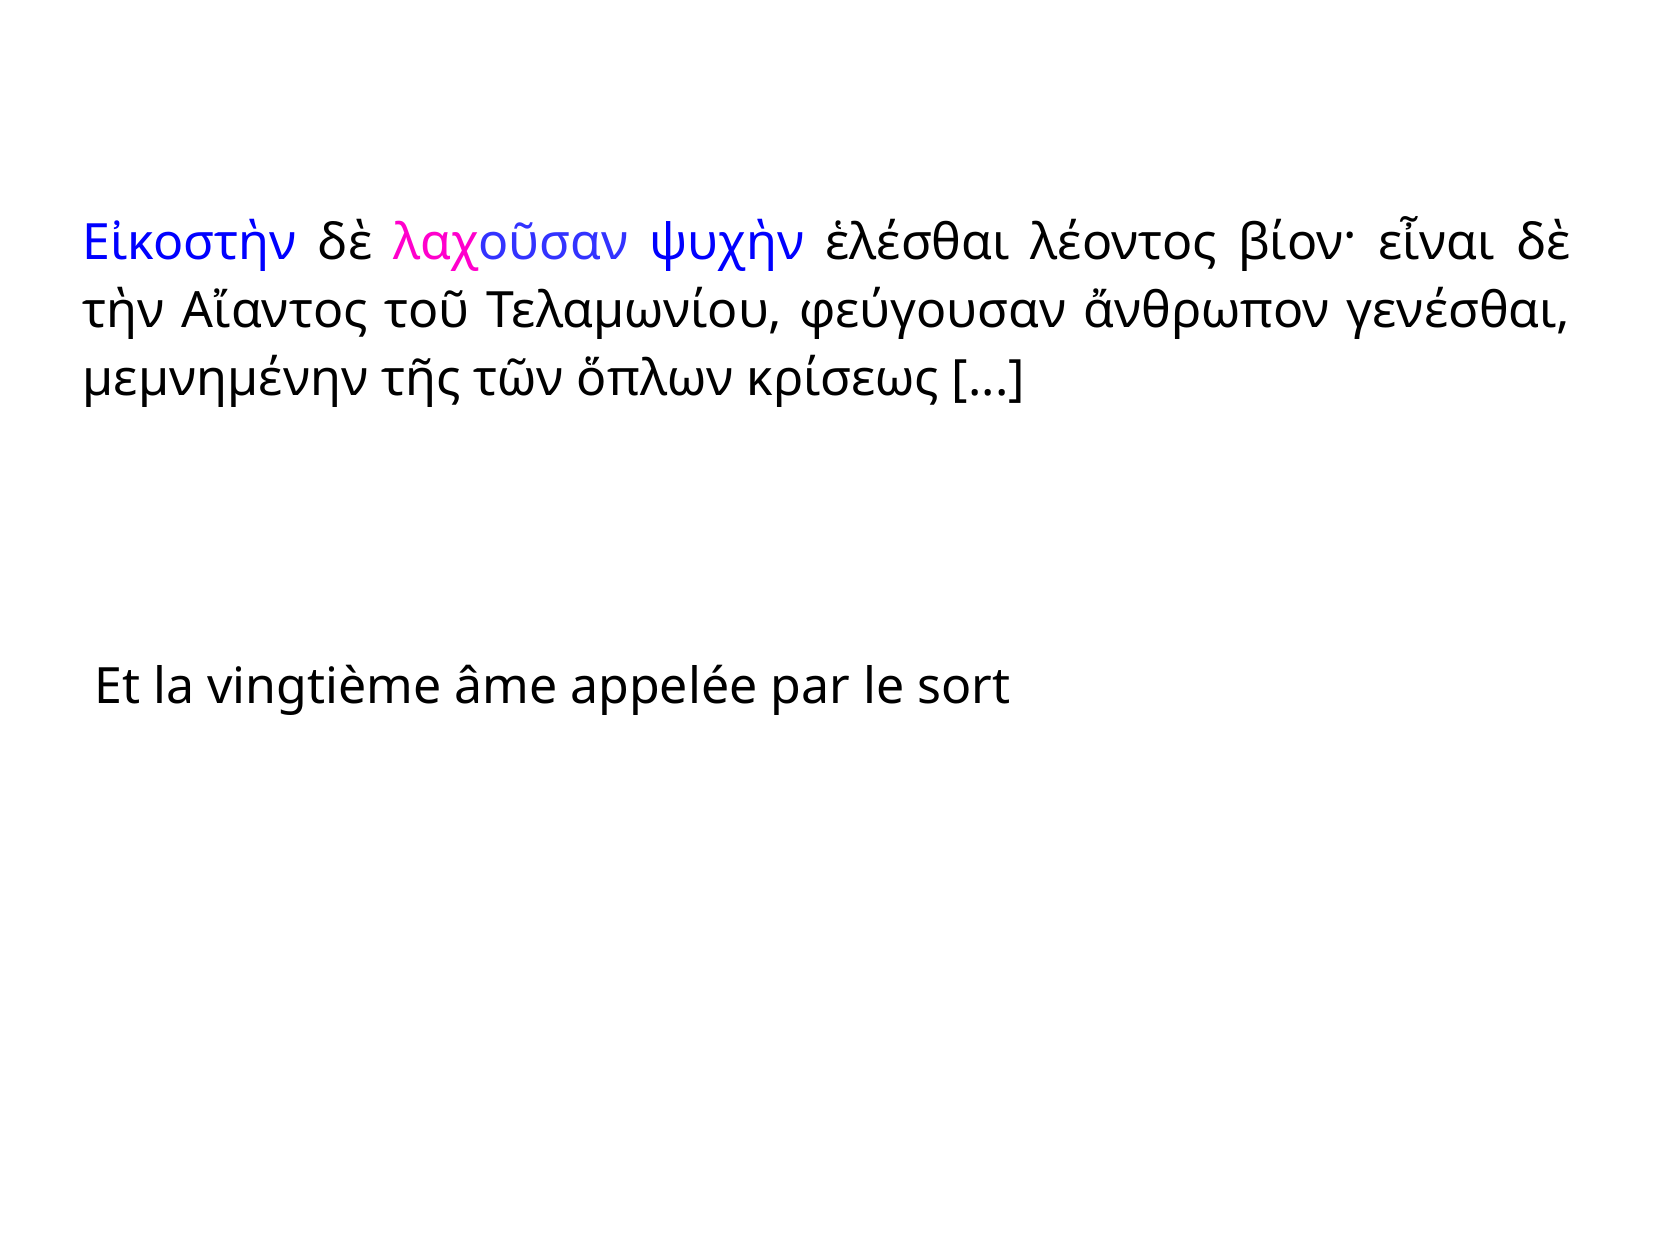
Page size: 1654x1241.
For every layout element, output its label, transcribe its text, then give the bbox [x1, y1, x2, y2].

list Et la vingtième âme appelée par le sort [94, 615, 1583, 1146]
title Εἰκοστὴν δὲ λαχοῦσαν ψυχὴν ἑλέσθαι λέοντος βίον· εἶναι δὲ τὴν Αἴαντος τοῦ Τελαμωνίου, φεύγουσαν ἄνθρωπον γενέσθαι, μεμνημένην τῆς τῶν ὅπλων κρίσεως [...] [82, 49, 1571, 567]
